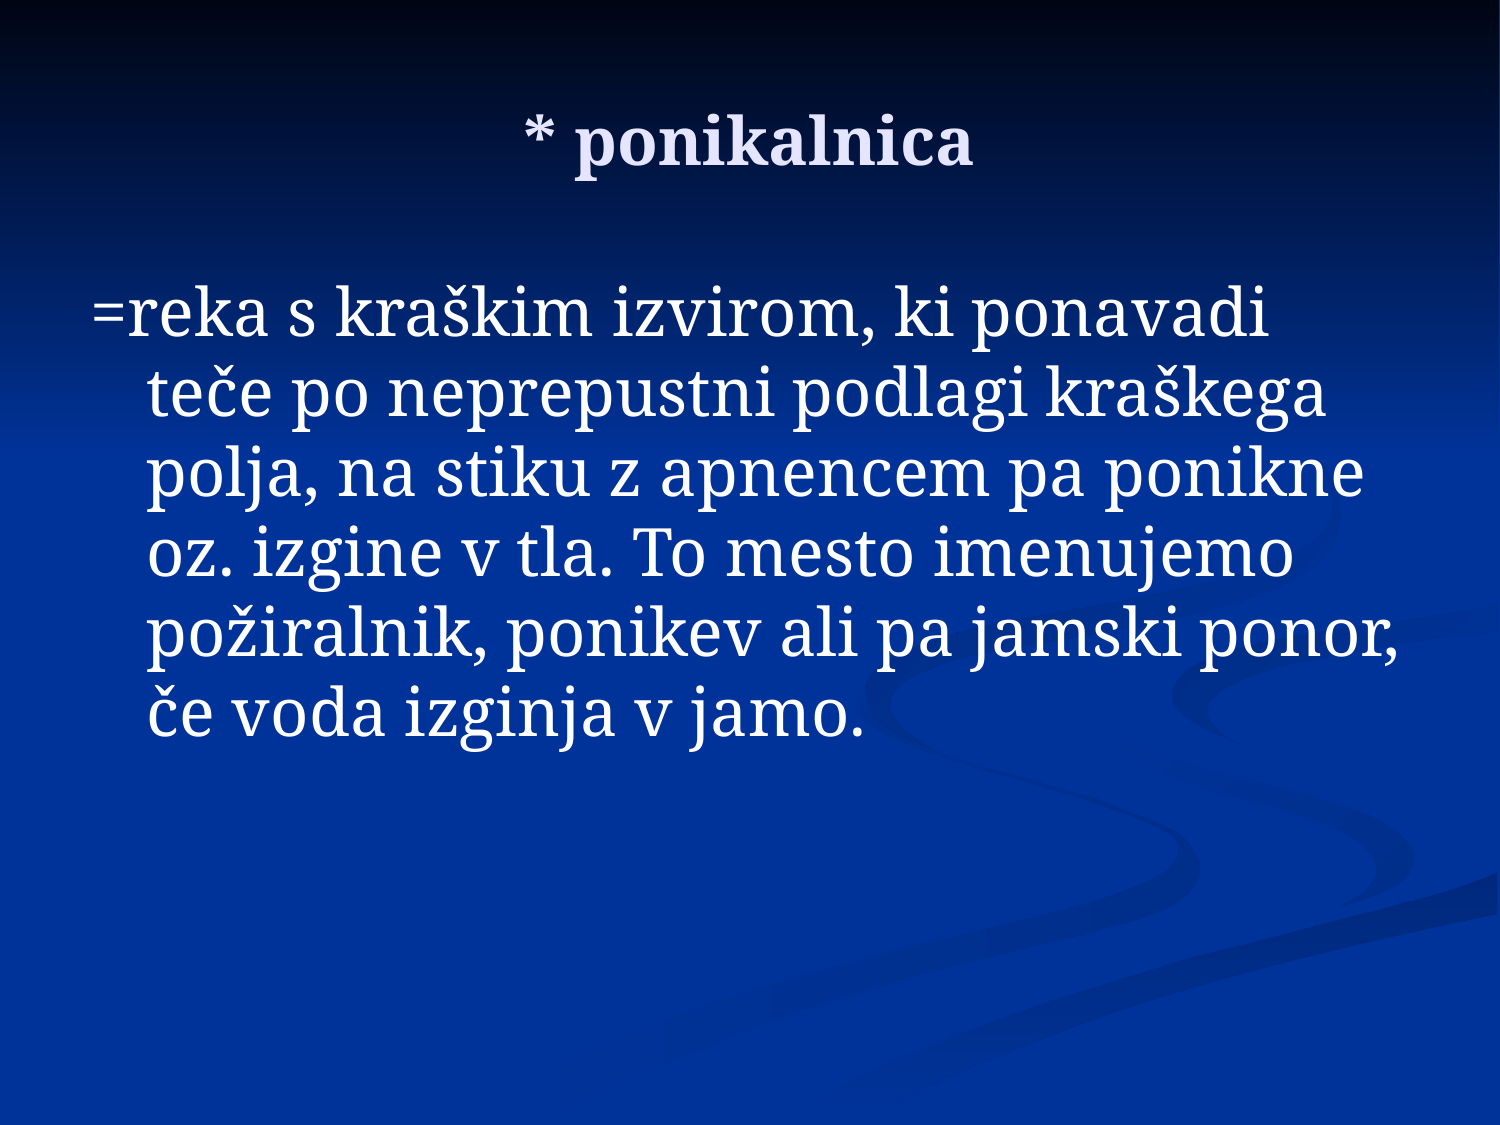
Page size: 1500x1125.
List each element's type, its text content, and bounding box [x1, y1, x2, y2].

list =reka s kraškim izvirom, ki ponavadi teče po neprepustni podlagi kraškega polja, na stiku z apnencem pa ponikne oz. izgine v tla. To mesto imenujemo požiralnik, ponikev ali pa jamski ponor, če voda izginja v jamo. [75, 262, 1425, 1005]
title * ponikalnica [75, 45, 1425, 233]
